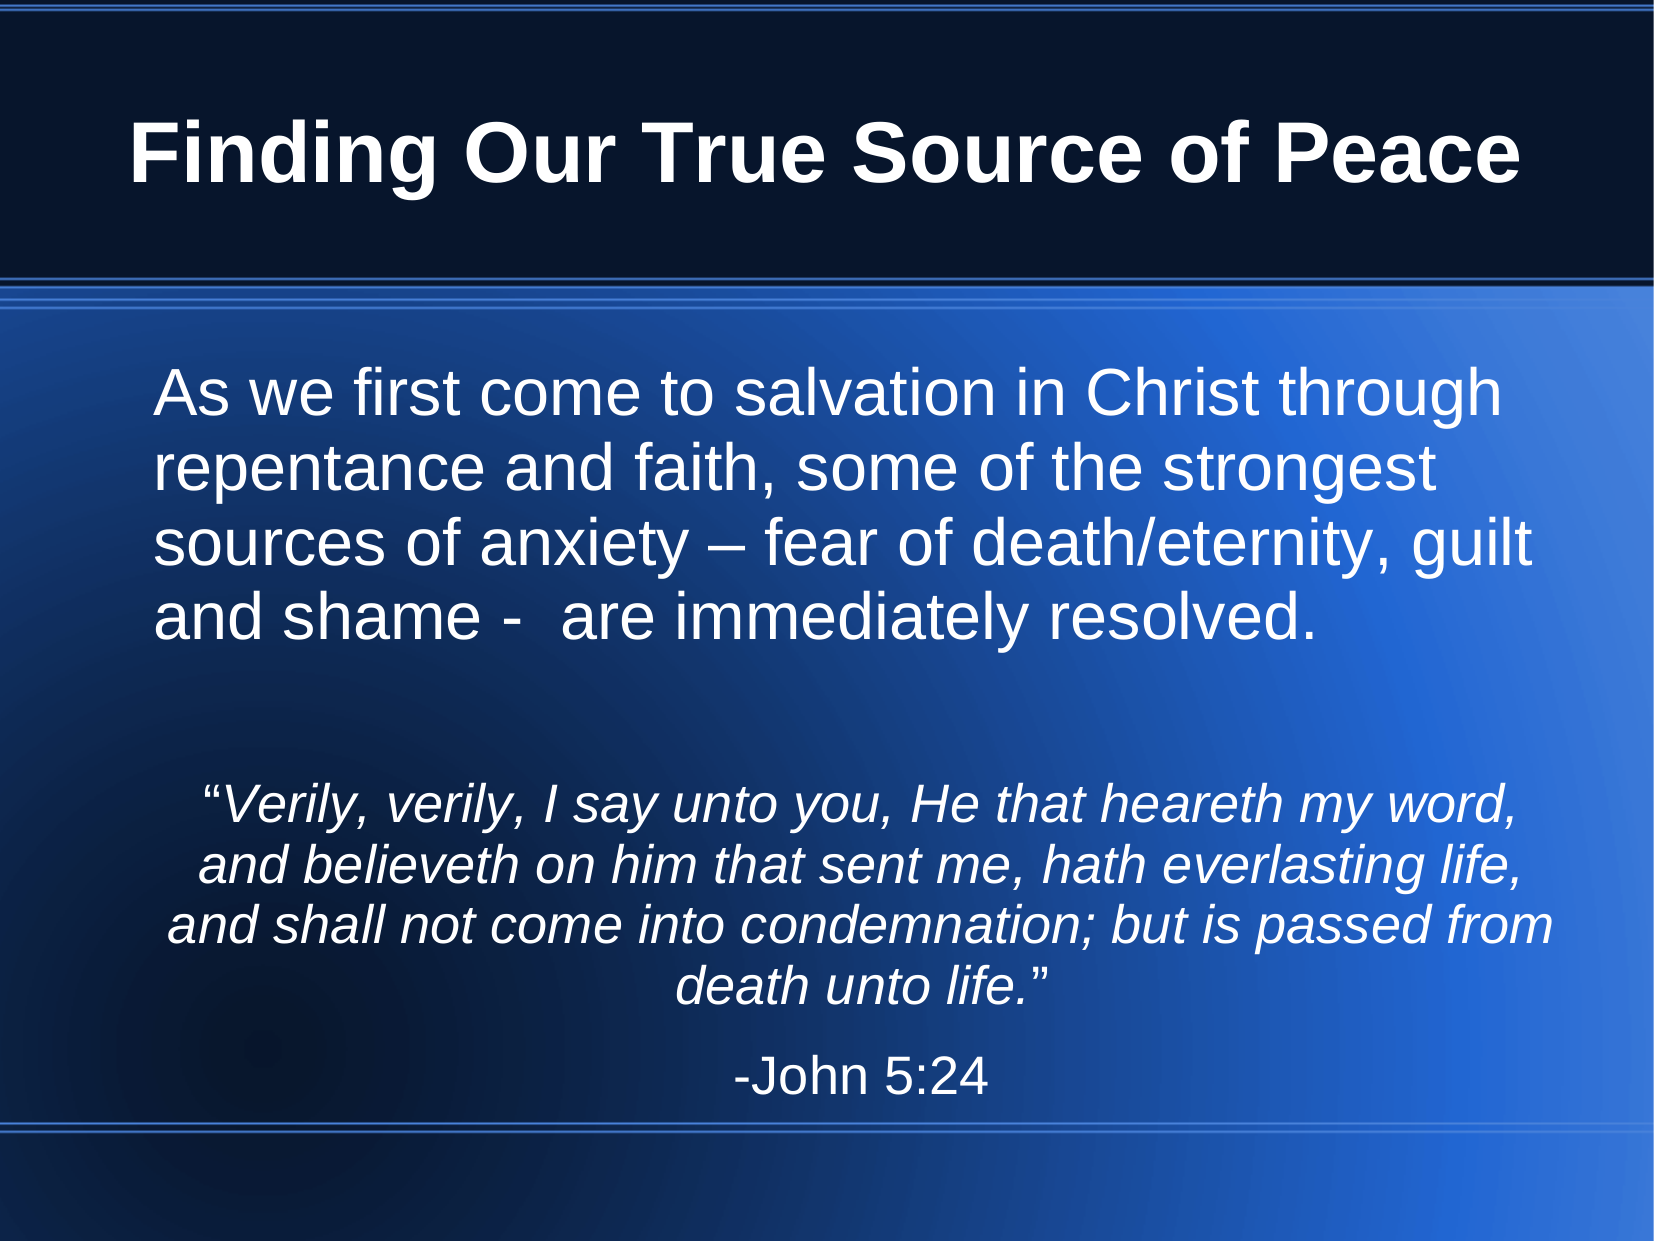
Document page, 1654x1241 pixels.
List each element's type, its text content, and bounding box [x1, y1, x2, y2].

picture [0, 0, 1654, 1241]
list As we first come to salvation in Christ through repentance and faith, some of the strongest sources of anxiety – fear of death/eternity, guilt and shame - are immediately resolved. “Verily, verily, I say unto you, He that heareth my word, and believeth on him that sent me, hath everlasting life, and shall not come into condemnation; but is passed from death unto life.” -John 5:24 [82, 355, 1571, 1106]
title Finding Our True Source of Peace [82, 49, 1571, 257]
